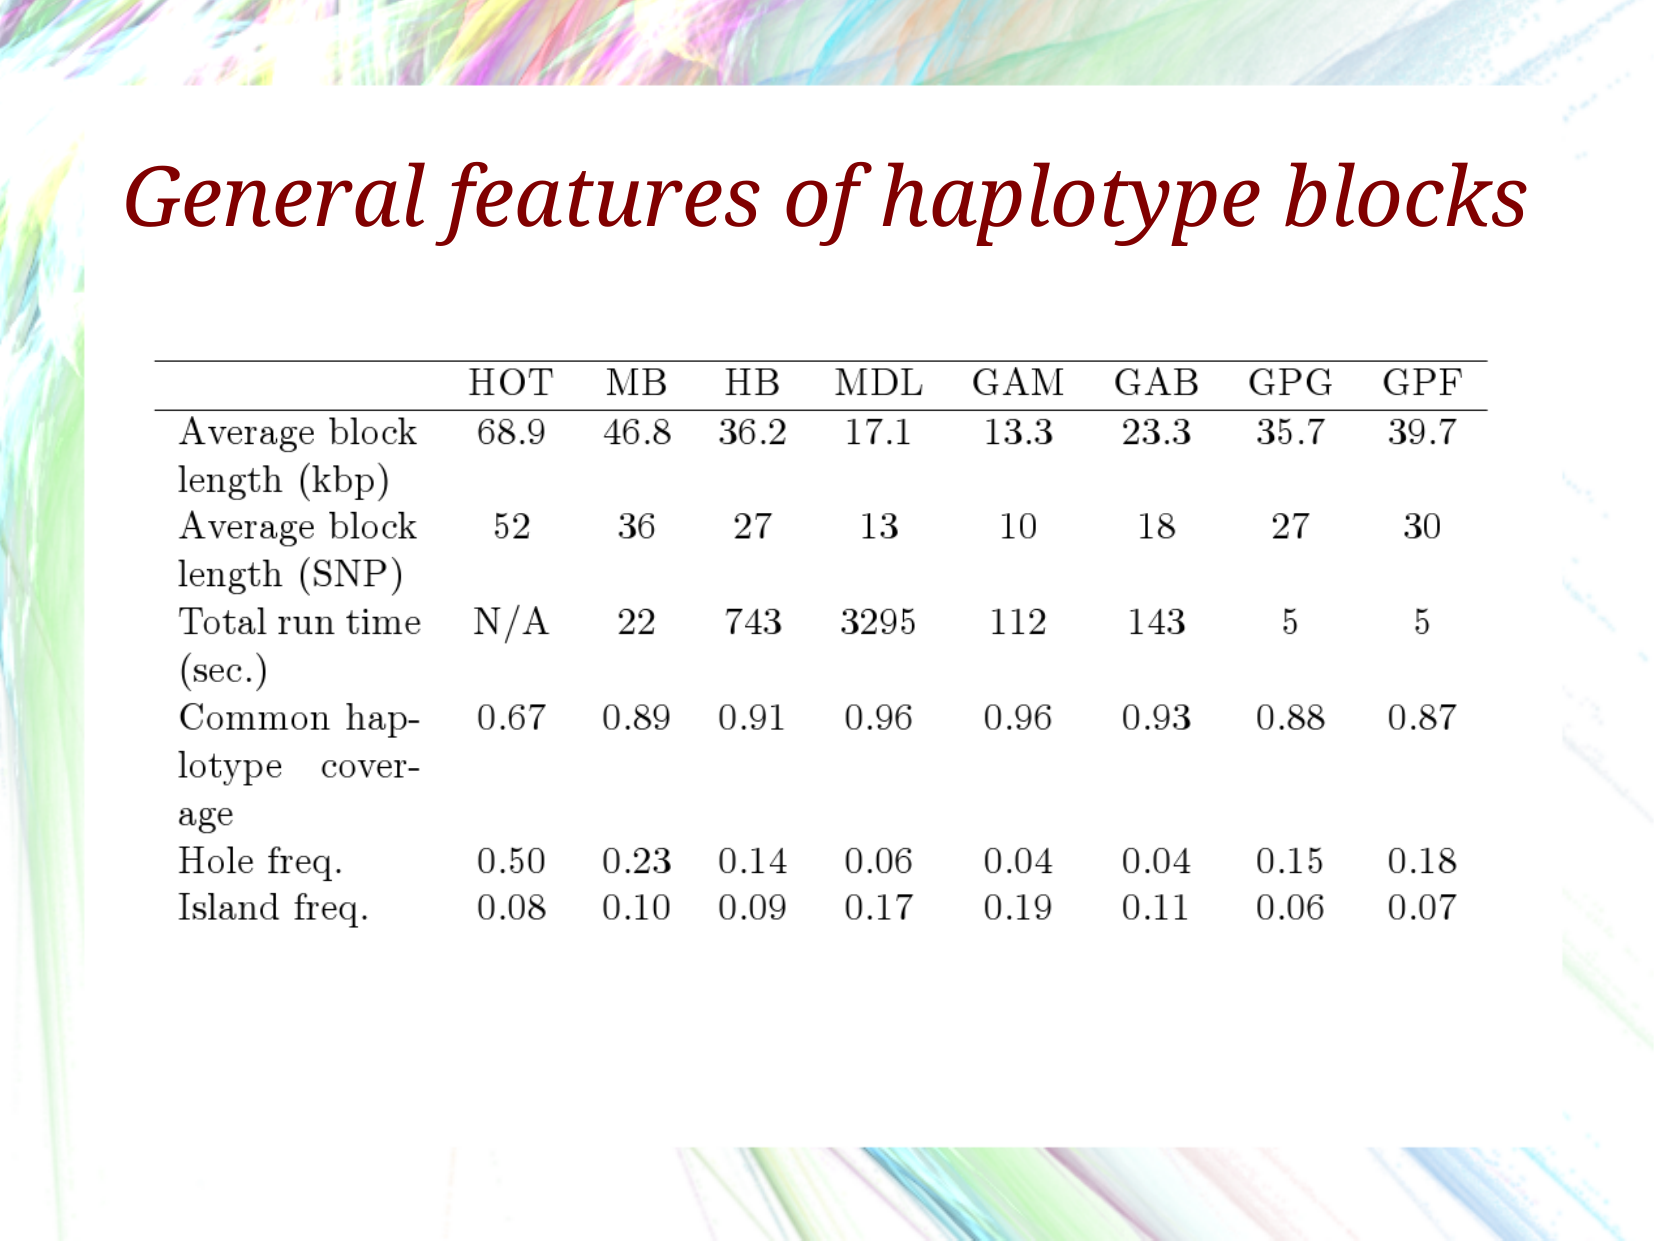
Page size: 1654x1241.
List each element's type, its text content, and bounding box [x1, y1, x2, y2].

picture [0, 0, 1654, 1241]
title General features of haplotype blocks [82, 98, 1571, 291]
